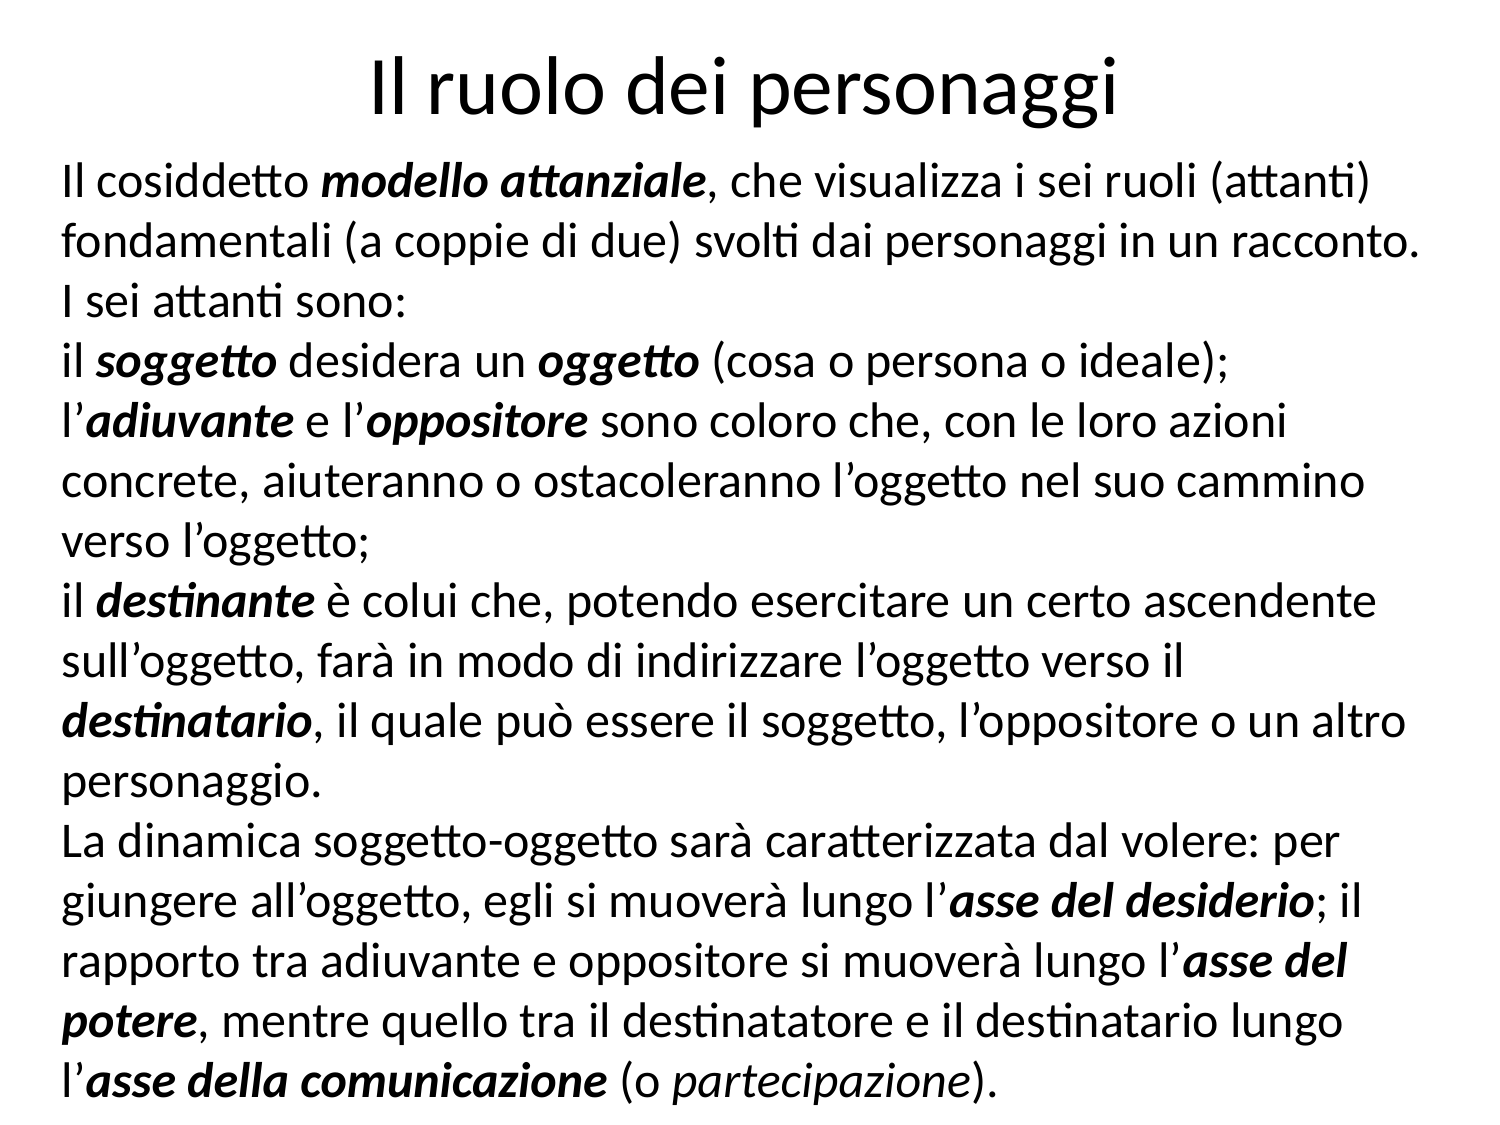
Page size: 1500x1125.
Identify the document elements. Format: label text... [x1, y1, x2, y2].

text_box Il ruolo dei personaggi [35, 23, 1454, 143]
text_box Il cosiddetto modello attanziale, che visualizza i sei ruoli (attanti) fondamentali (a coppie di due) svolti dai personaggi in un racconto. I sei attanti sono: il soggetto desidera un oggetto (cosa o persona o ideale); l’adiuvante e l’oppositore sono coloro che, con le loro azioni concrete, aiuteranno o ostacoleranno l’oggetto nel suo cammino verso l’oggetto; il destinante è colui che, potendo esercitare un certo ascendente sull’oggetto, farà in modo di indirizzare l’oggetto verso il destinatario, il quale può essere il soggetto, l’oppositore o un altro personaggio. La dinamica soggetto-oggetto sarà caratterizzata dal volere: per giungere all’oggetto, egli si muoverà lungo l’asse del desiderio; il rapporto tra adiuvante e oppositore si muoverà lungo l’asse del potere, mentre quello tra il destinatatore e il destinatario lungo l’asse della comunicazione (o partecipazione). [46, 140, 1454, 1116]
